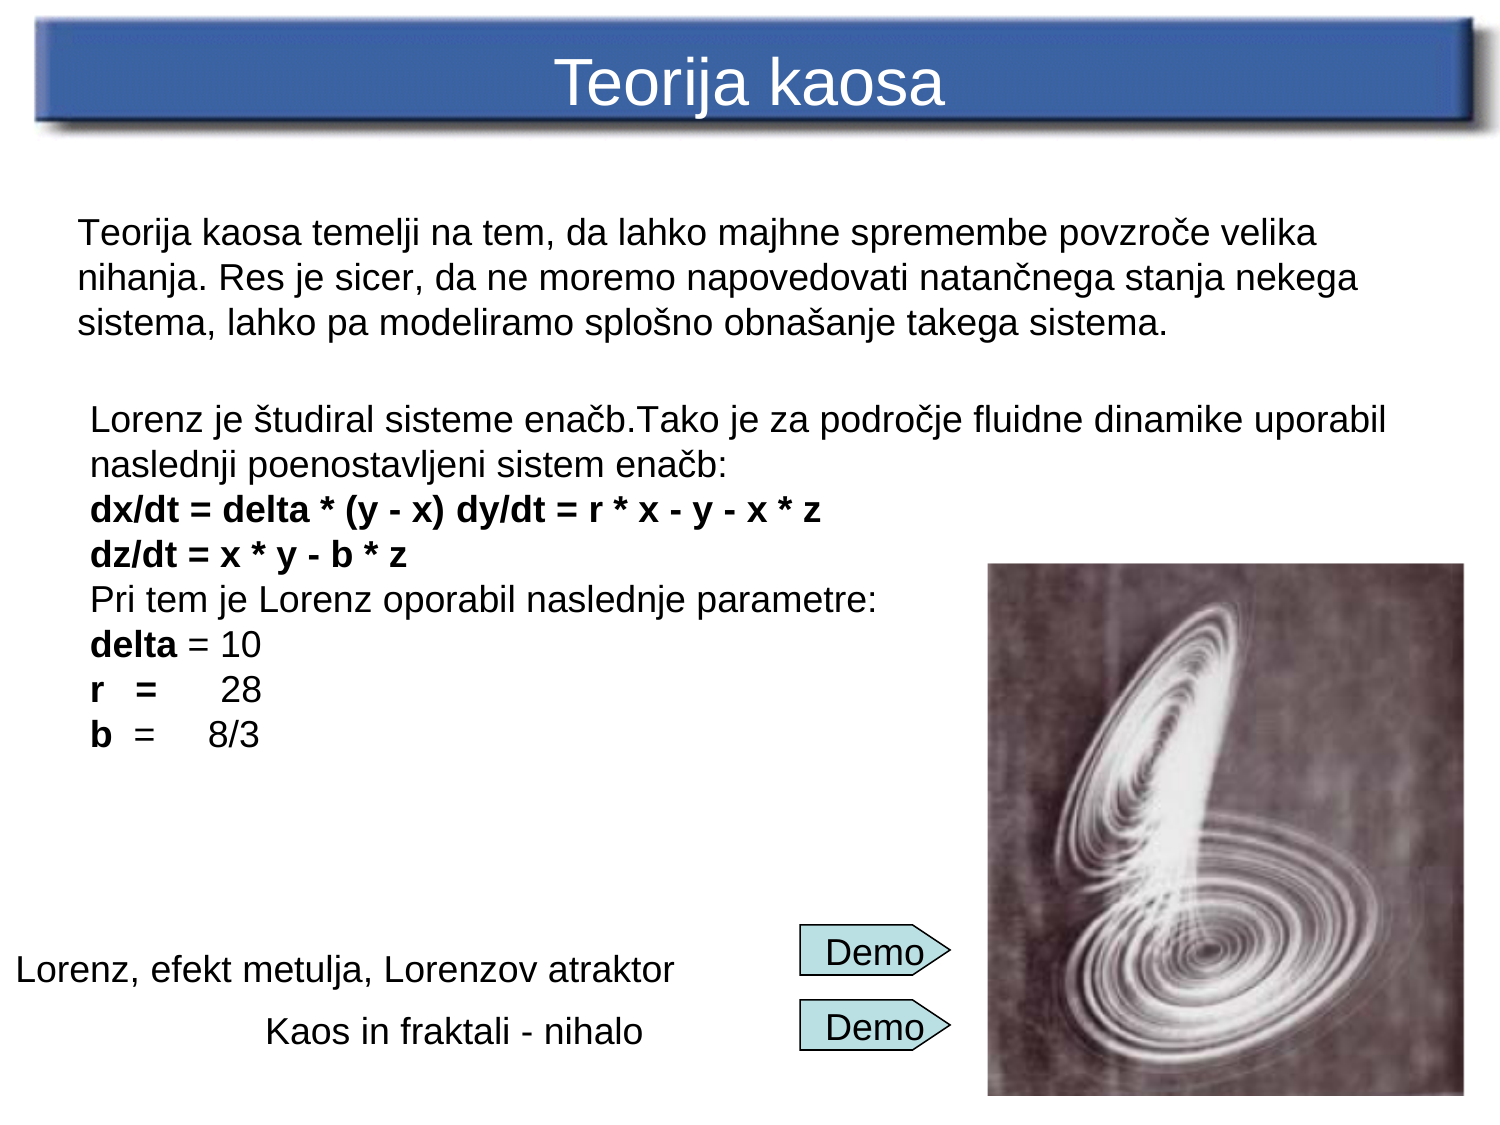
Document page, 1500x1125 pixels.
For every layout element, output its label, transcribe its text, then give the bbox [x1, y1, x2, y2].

picture [987, 562, 1466, 1096]
text_box Demo [800, 924, 951, 976]
text_box Teorija kaosa temelji na tem, da lahko majhne spremembe povzroče velika nihanja. Res je sicer, da ne moremo napovedovati natančnega stanja nekega sistema, lahko pa modeliramo splošno obnašanje takega sistema. [62, 199, 1426, 396]
text_box Lorenz je študiral sisteme enačb.Tako je za področje fluidne dinamike uporabil naslednji poenostavljeni sistem enačb: dx/dt = delta * (y - x) dy/dt = r * x - y - x * z dz/dt = x * y - b * z Pri tem je Lorenz oporabil naslednje parametre: delta = 10 r = 28 b = 8/3 [75, 387, 1426, 808]
text_box Kaos in fraktali - nihalo [250, 999, 659, 1061]
picture [33, 14, 1500, 141]
text_box Demo [800, 999, 951, 1051]
title Teorija kaosa [75, 31, 1426, 127]
text_box Lorenz, efekt metulja, Lorenzov atraktor [0, 937, 691, 998]
